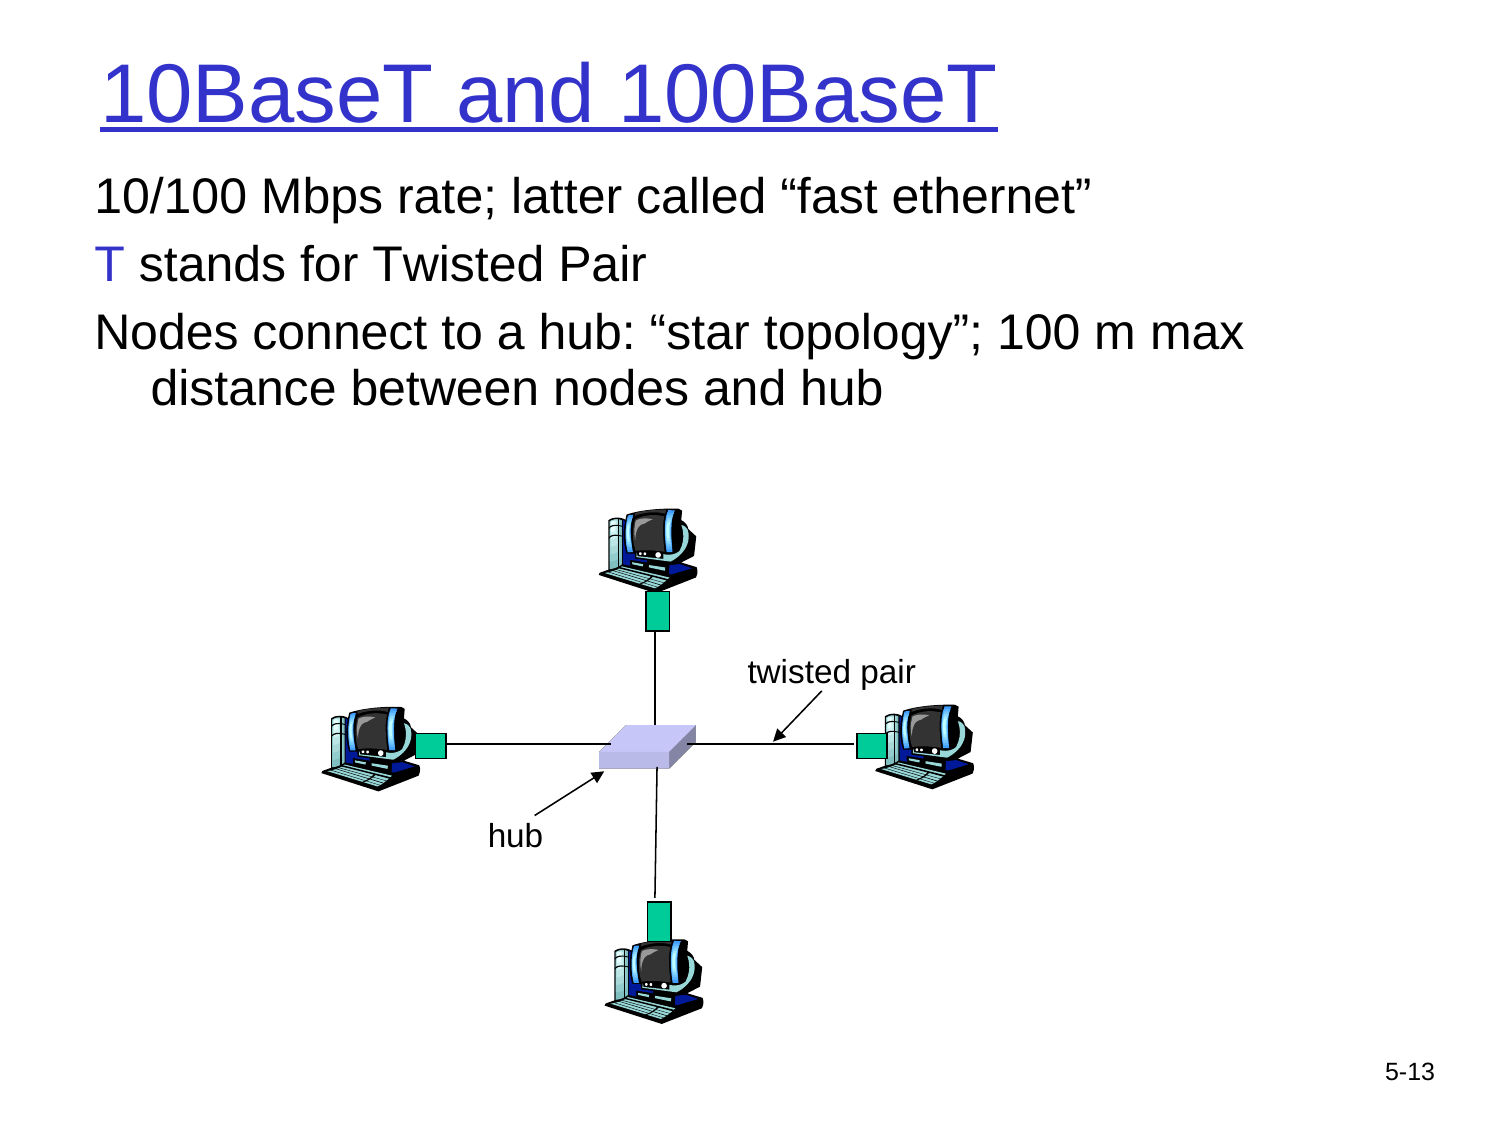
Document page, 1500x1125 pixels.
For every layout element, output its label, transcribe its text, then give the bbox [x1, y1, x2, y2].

picture [875, 703, 976, 790]
picture [598, 507, 699, 594]
picture [604, 938, 705, 1024]
picture [321, 706, 422, 792]
text_box twisted pair [732, 645, 931, 699]
title 10BaseT and 100BaseT [85, 0, 1361, 188]
text_box [599, 725, 695, 768]
text_box hub [473, 810, 559, 863]
list 10/100 Mbps rate; latter called “fast ethernet” T stands for Twisted Pair Nodes connect to a hub: “star topology”; 100 m max distance between nodes and hub [79, 160, 1355, 505]
text_box [647, 901, 672, 942]
text_box [645, 591, 655, 632]
